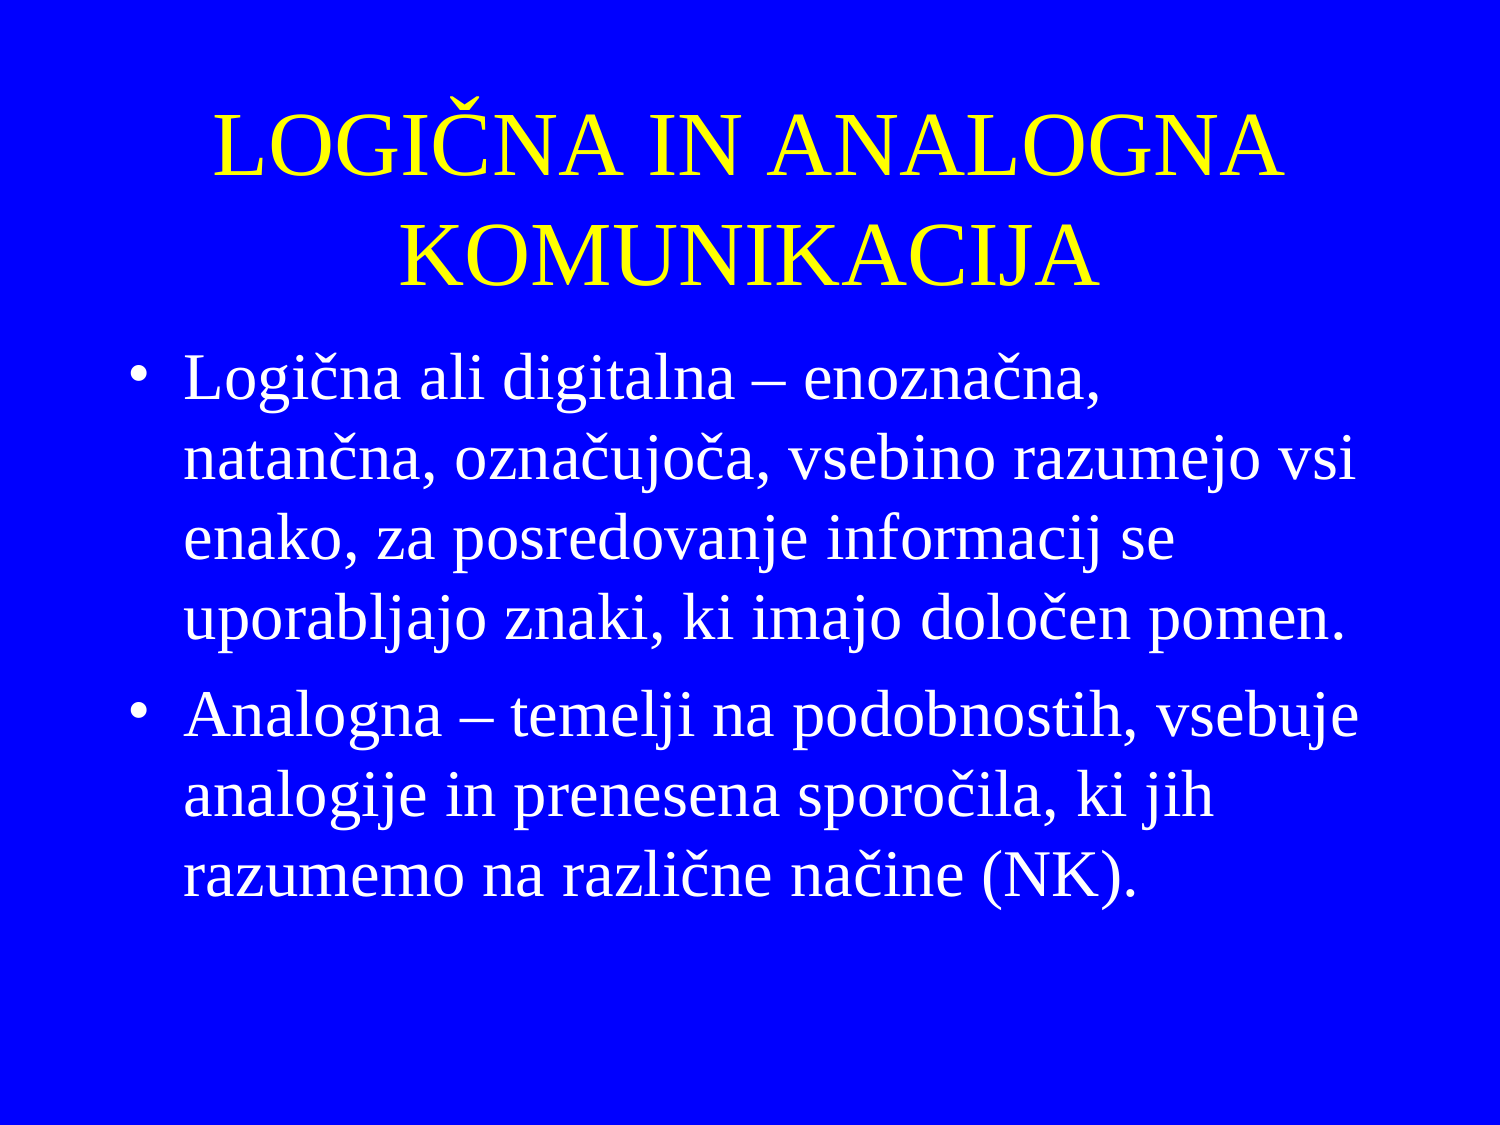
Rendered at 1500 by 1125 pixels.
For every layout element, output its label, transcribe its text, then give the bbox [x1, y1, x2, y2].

title LOGIČNA IN ANALOGNA KOMUNIKACIJA [112, 76, 1388, 312]
list Logična ali digitalna – enoznačna, natančna, označujoča, vsebino razumejo vsi enako, za posredovanje informacij se uporabljajo znaki, ki imajo določen pomen. Analogna – temelji na podobnostih, vsebuje analogije in prenesena sporočila, ki jih razumemo na različne načine (NK). [112, 324, 1388, 1001]
